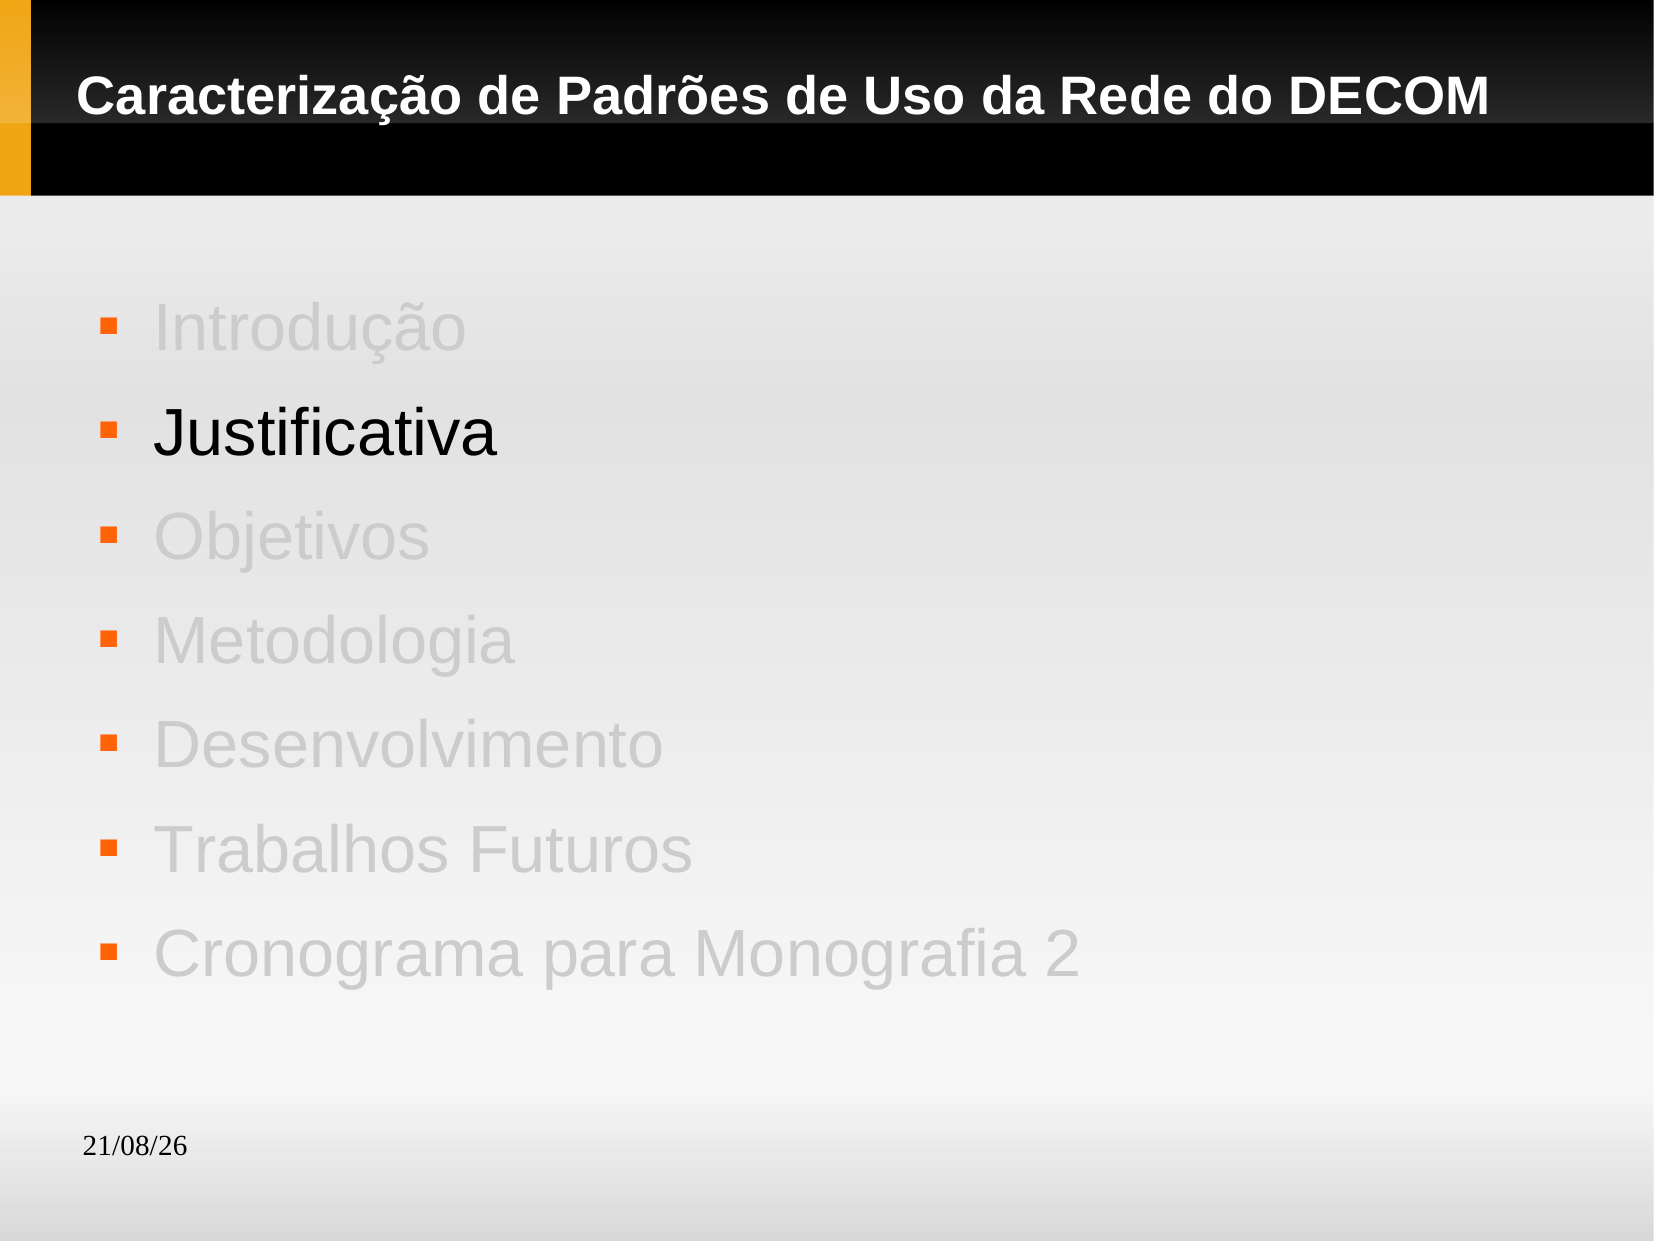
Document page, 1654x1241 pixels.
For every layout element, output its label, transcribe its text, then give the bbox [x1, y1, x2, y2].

list Introdução Justificativa Objetivos Metodologia Desenvolvimento Trabalhos Futuros Cronograma para Monografia 2 [82, 290, 1571, 1109]
picture [0, 0, 1654, 1241]
title Caracterização de Padrões de Uso da Rede do DECOM [76, 0, 1565, 193]
